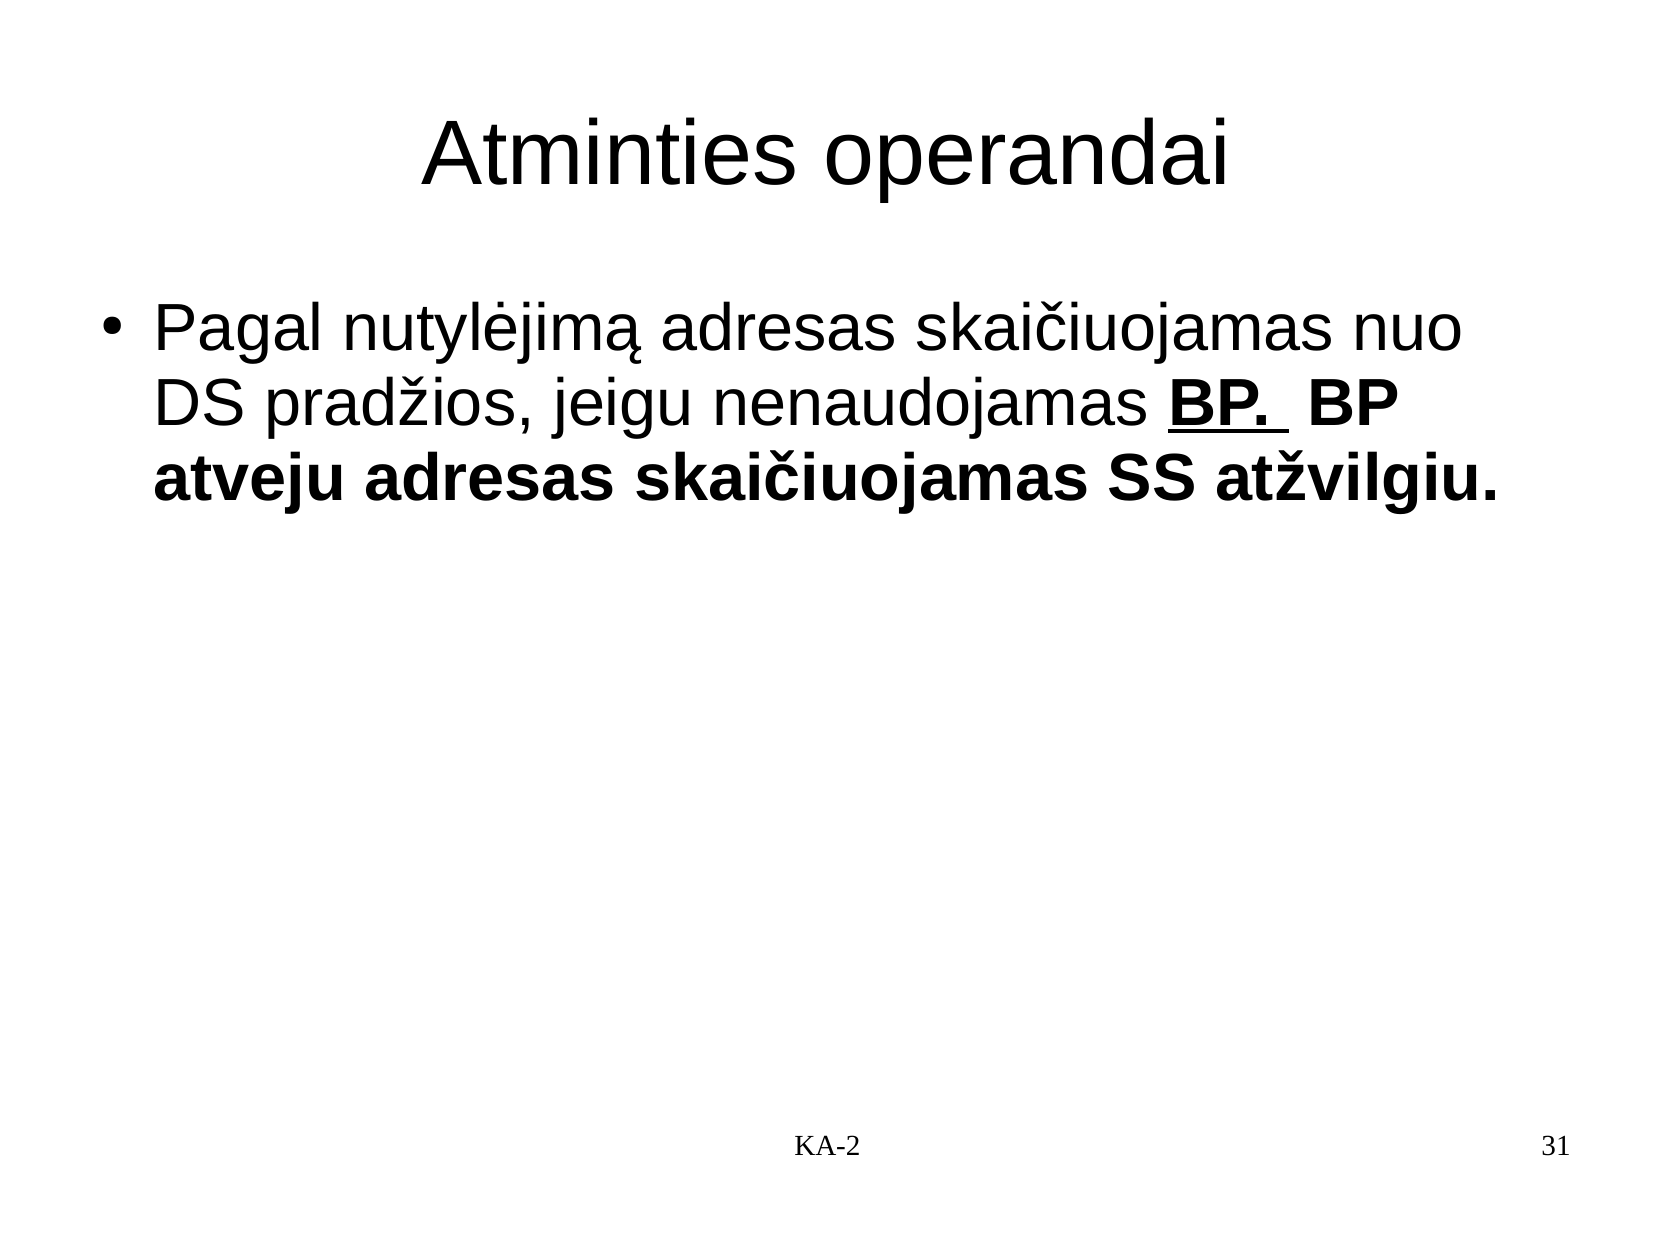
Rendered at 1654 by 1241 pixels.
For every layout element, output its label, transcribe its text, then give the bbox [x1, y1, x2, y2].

title Atminties operandai [82, 49, 1571, 257]
list Pagal nutylėjimą adresas skaičiuojamas nuo DS pradžios, jeigu nenaudojamas BP. BP atveju adresas skaičiuojamas SS atžvilgiu. [82, 290, 1538, 556]
